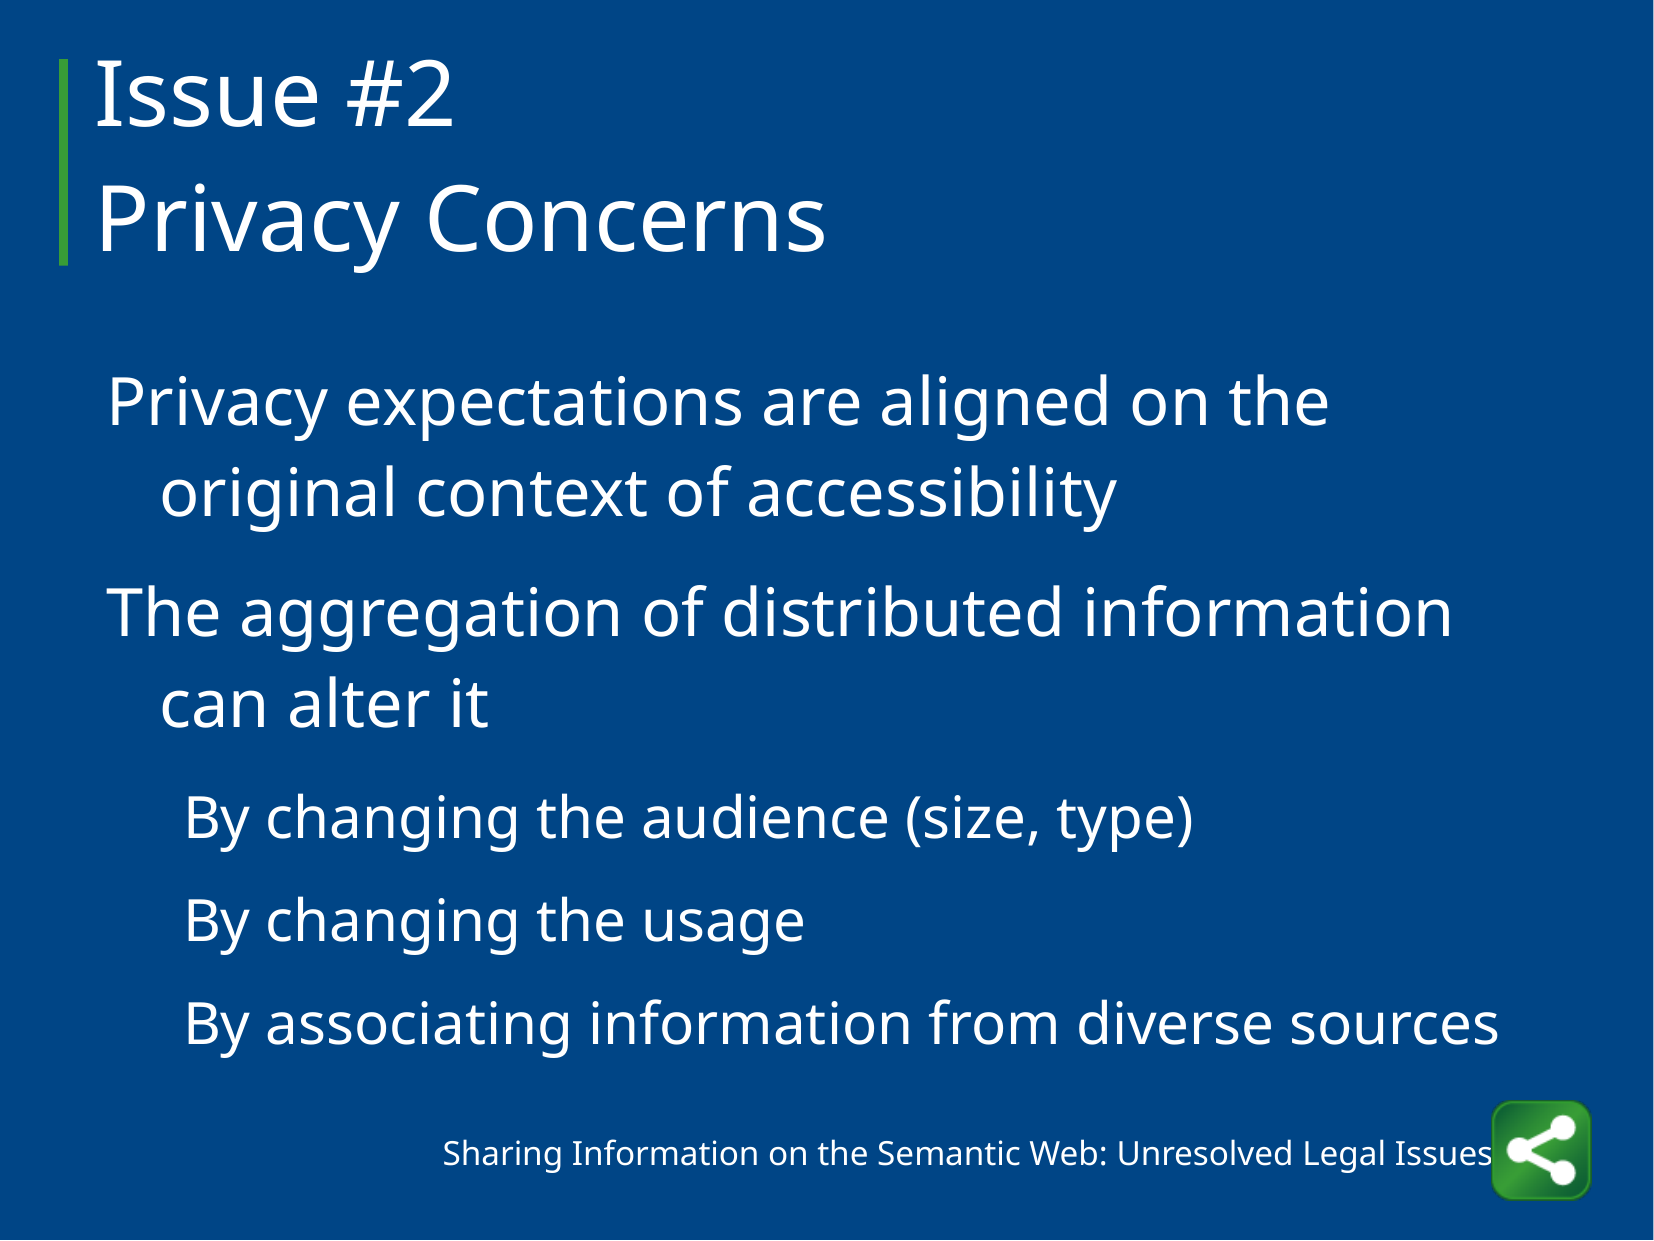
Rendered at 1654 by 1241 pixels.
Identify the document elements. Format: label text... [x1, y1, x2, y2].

title Issue #2 Privacy Concerns [94, 41, 1577, 265]
list Privacy expectations are aligned on the original context of accessibility The aggregation of distributed information can alter it By changing the audience (size, type) By changing the usage By associating information from diverse sources [88, 354, 1577, 1078]
picture [1491, 1100, 1592, 1201]
